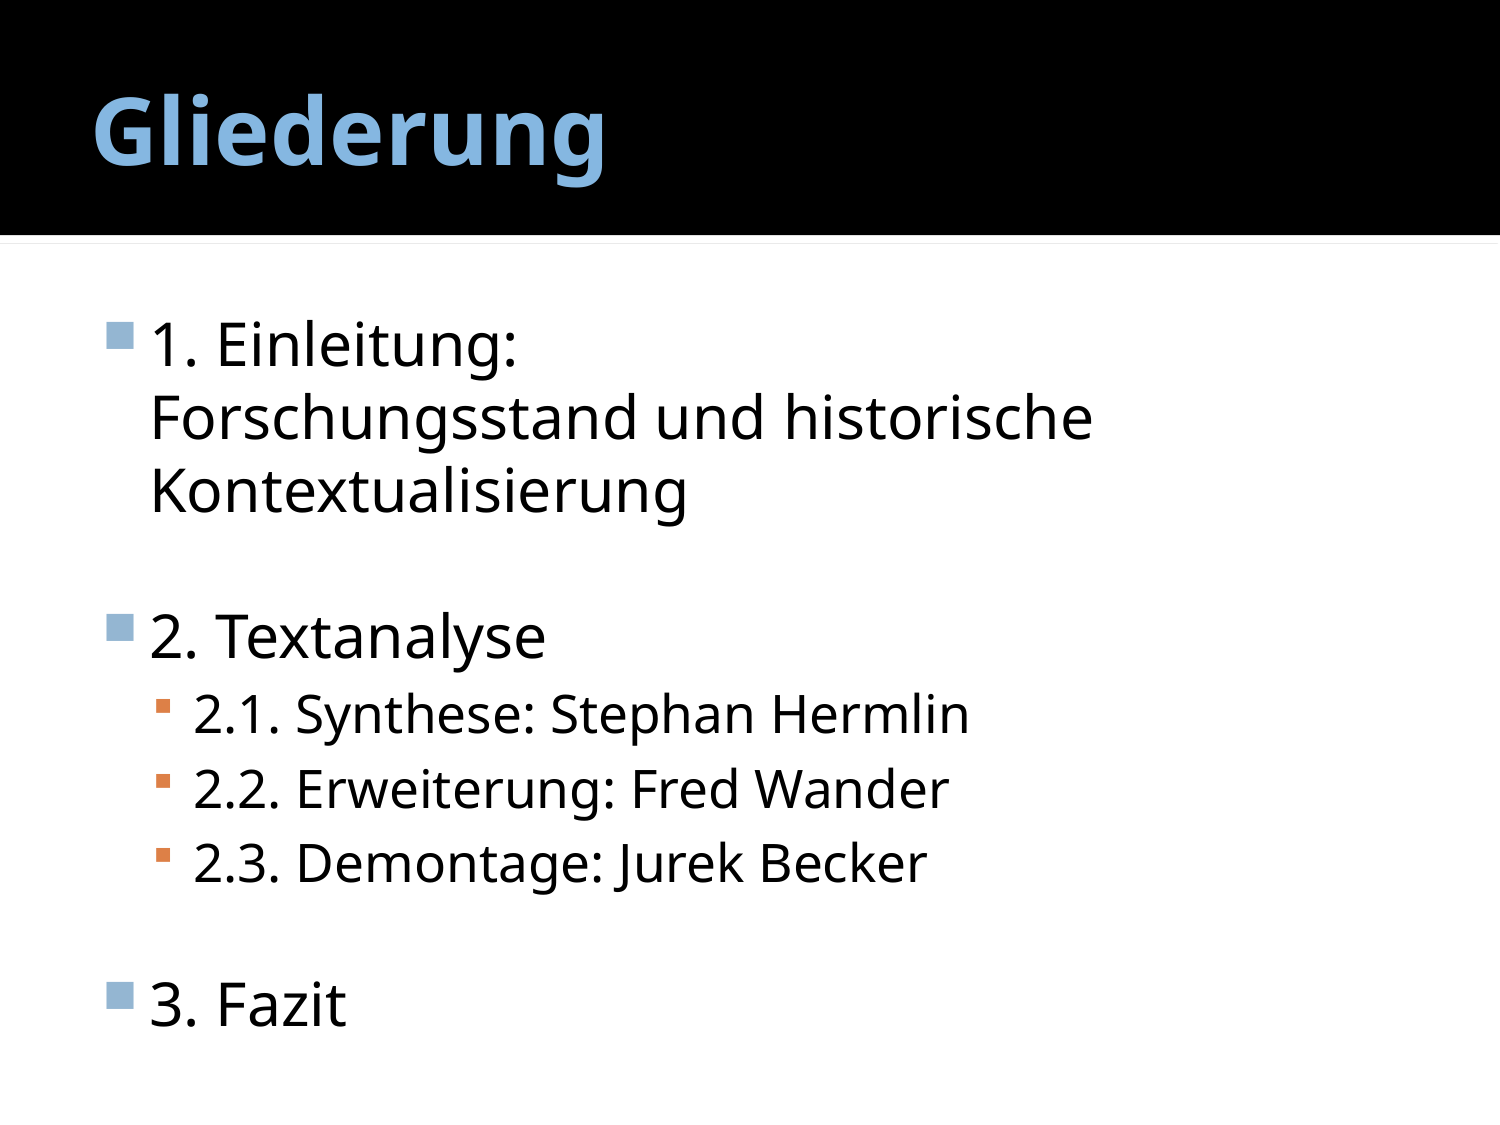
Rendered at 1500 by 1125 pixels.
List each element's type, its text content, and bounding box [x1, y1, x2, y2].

title Gliederung [75, 25, 1425, 231]
list 1. Einleitung: Forschungsstand und historische Kontextualisierung 2. Textanalyse 2.1. Synthese: Stephan Hermlin 2.2. Erweiterung: Fred Wander 2.3. Demontage: Jurek Becker 3. Fazit [75, 291, 1425, 1050]
